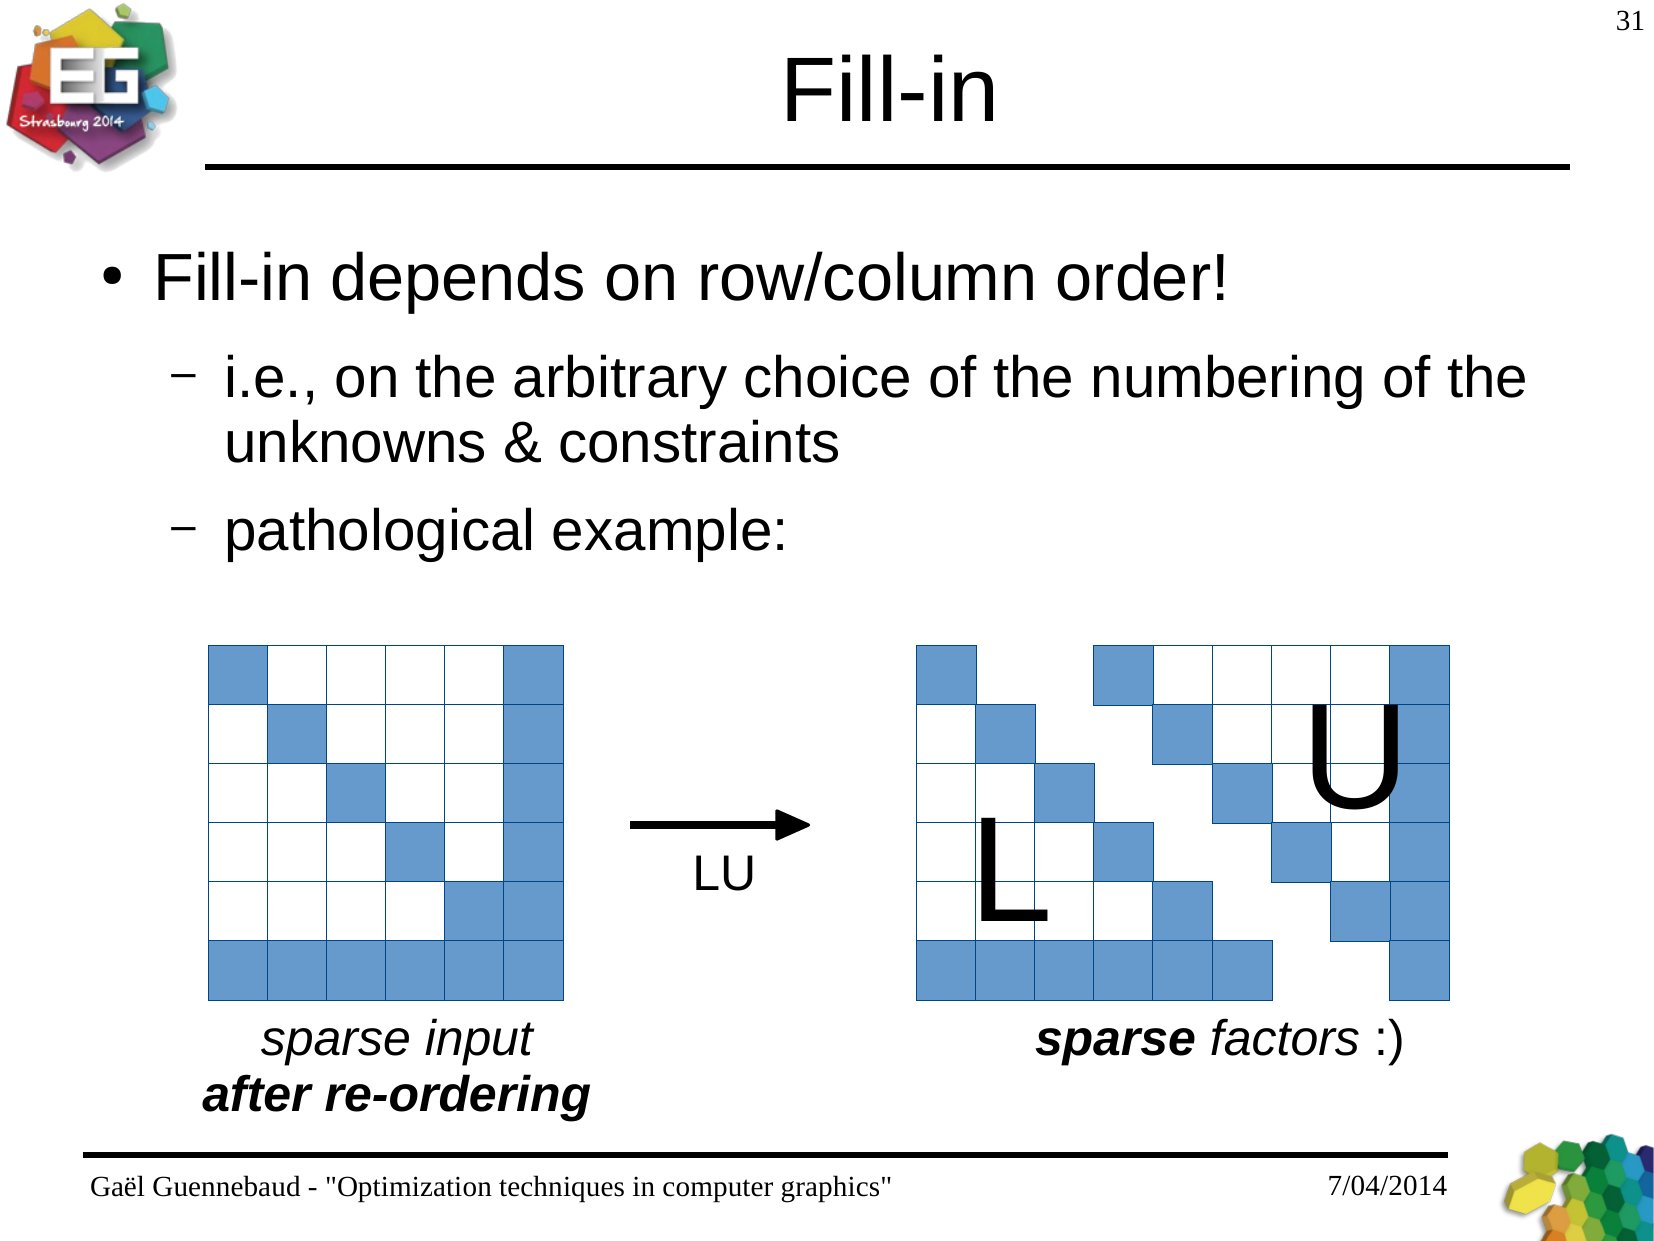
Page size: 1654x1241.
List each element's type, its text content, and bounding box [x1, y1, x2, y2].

picture [1499, 1128, 1654, 1241]
text_box LU [677, 837, 772, 909]
text_box [916, 645, 1273, 1001]
text_box sparse input after re-ordering [187, 1003, 607, 1130]
title Fill-in [210, 31, 1571, 148]
list Fill-in depends on row/column order! i.e., on the arbitrary choice of the numbering of the unknowns & constraints pathological example: [82, 240, 1571, 1126]
text_box U [1286, 665, 1425, 849]
text_box L [955, 778, 1069, 962]
text_box [208, 645, 564, 1001]
text_box sparse factors :) [1020, 1003, 1420, 1074]
text_box [1093, 645, 1450, 1001]
picture [0, 0, 180, 180]
